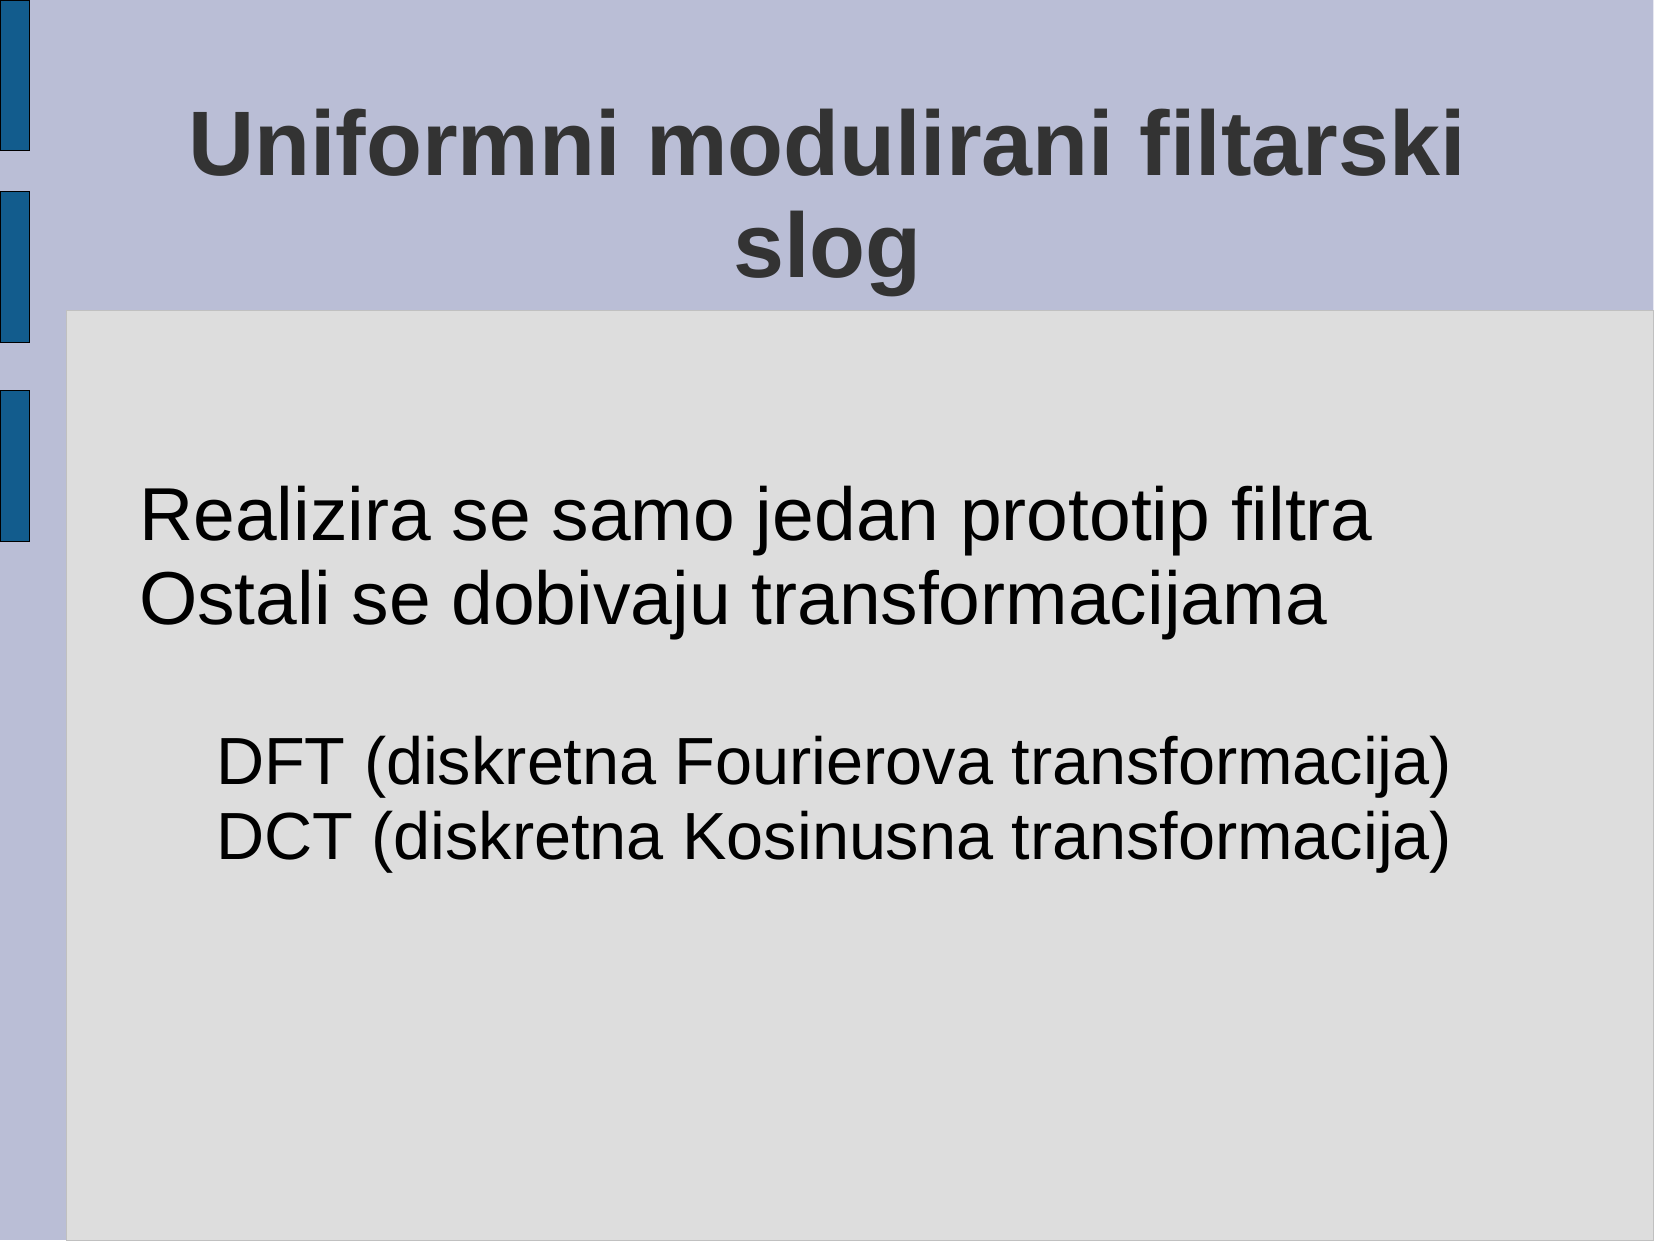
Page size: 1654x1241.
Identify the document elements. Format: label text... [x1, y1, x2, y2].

title Uniformni modulirani filtarski slog [121, 91, 1534, 299]
list Realizira se samo jedan prototip filtra Ostali se dobivaju transformacijama DFT (diskretna Fourierova transformacija) DCT (diskretna Kosinusna transformacija) [121, 472, 1534, 1127]
